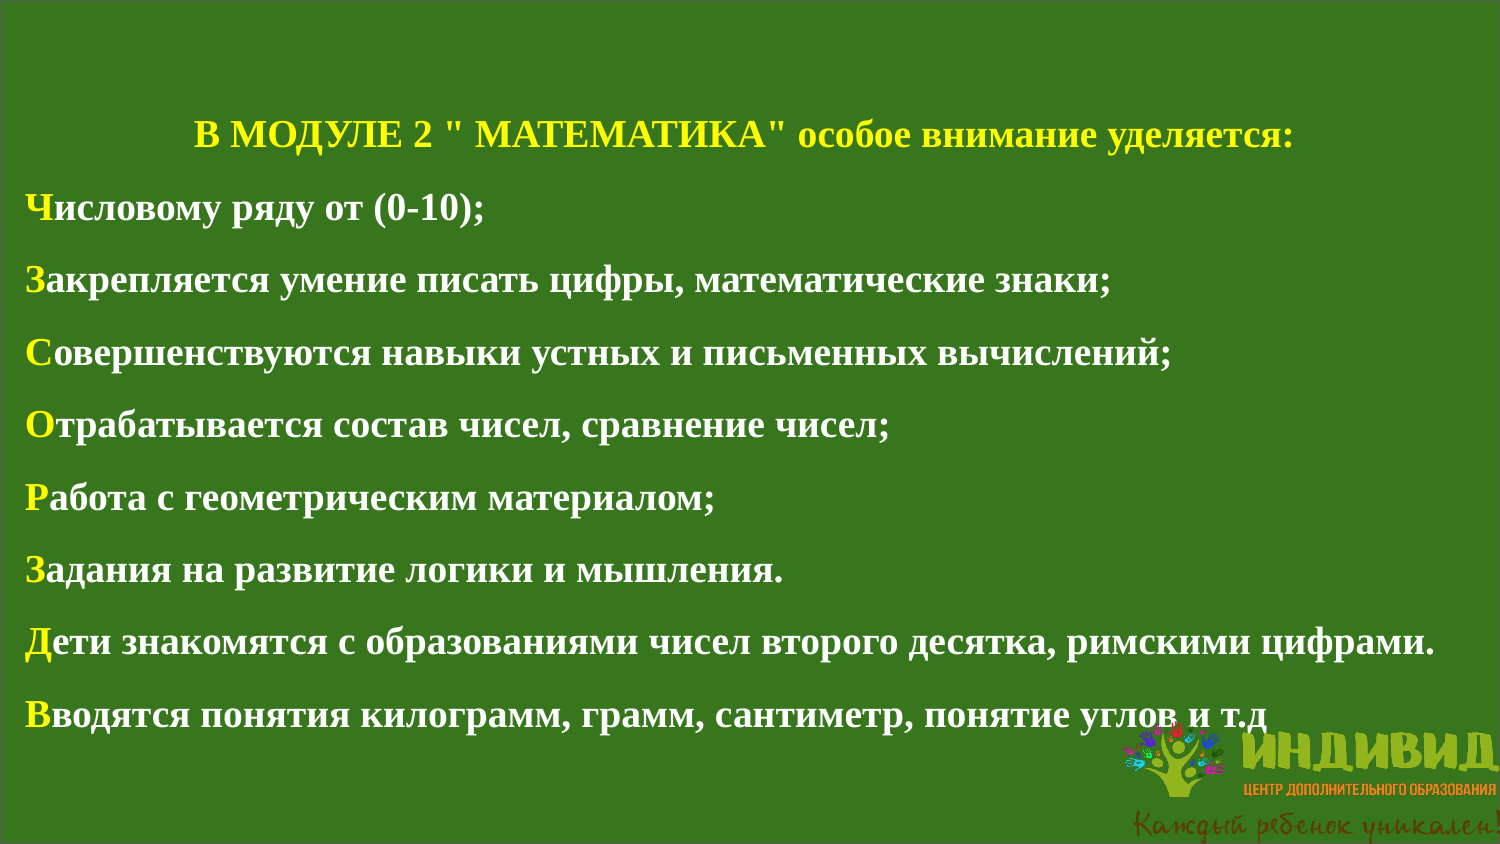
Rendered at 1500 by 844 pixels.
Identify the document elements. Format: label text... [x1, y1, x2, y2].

text_box В МОДУЛЕ 2 " МАТЕМАТИКА" особое внимание уделяется: Числовому ряду от (0-10); Закрепляется умение писать цифры, математические знаки; Совершенствуются навыки устных и письменных вычислений; Отрабатывается состав чисел, сравнение чисел; Работа с геометрическим материалом; Задания на развитие логики и мышления. Дети знакомятся с образованиями чисел второго десятка, римскими цифрами. Вводятся понятия килограмм, грамм, сантиметр, понятие углов и т.д [0, 0, 1500, 844]
picture [1122, 721, 1500, 844]
